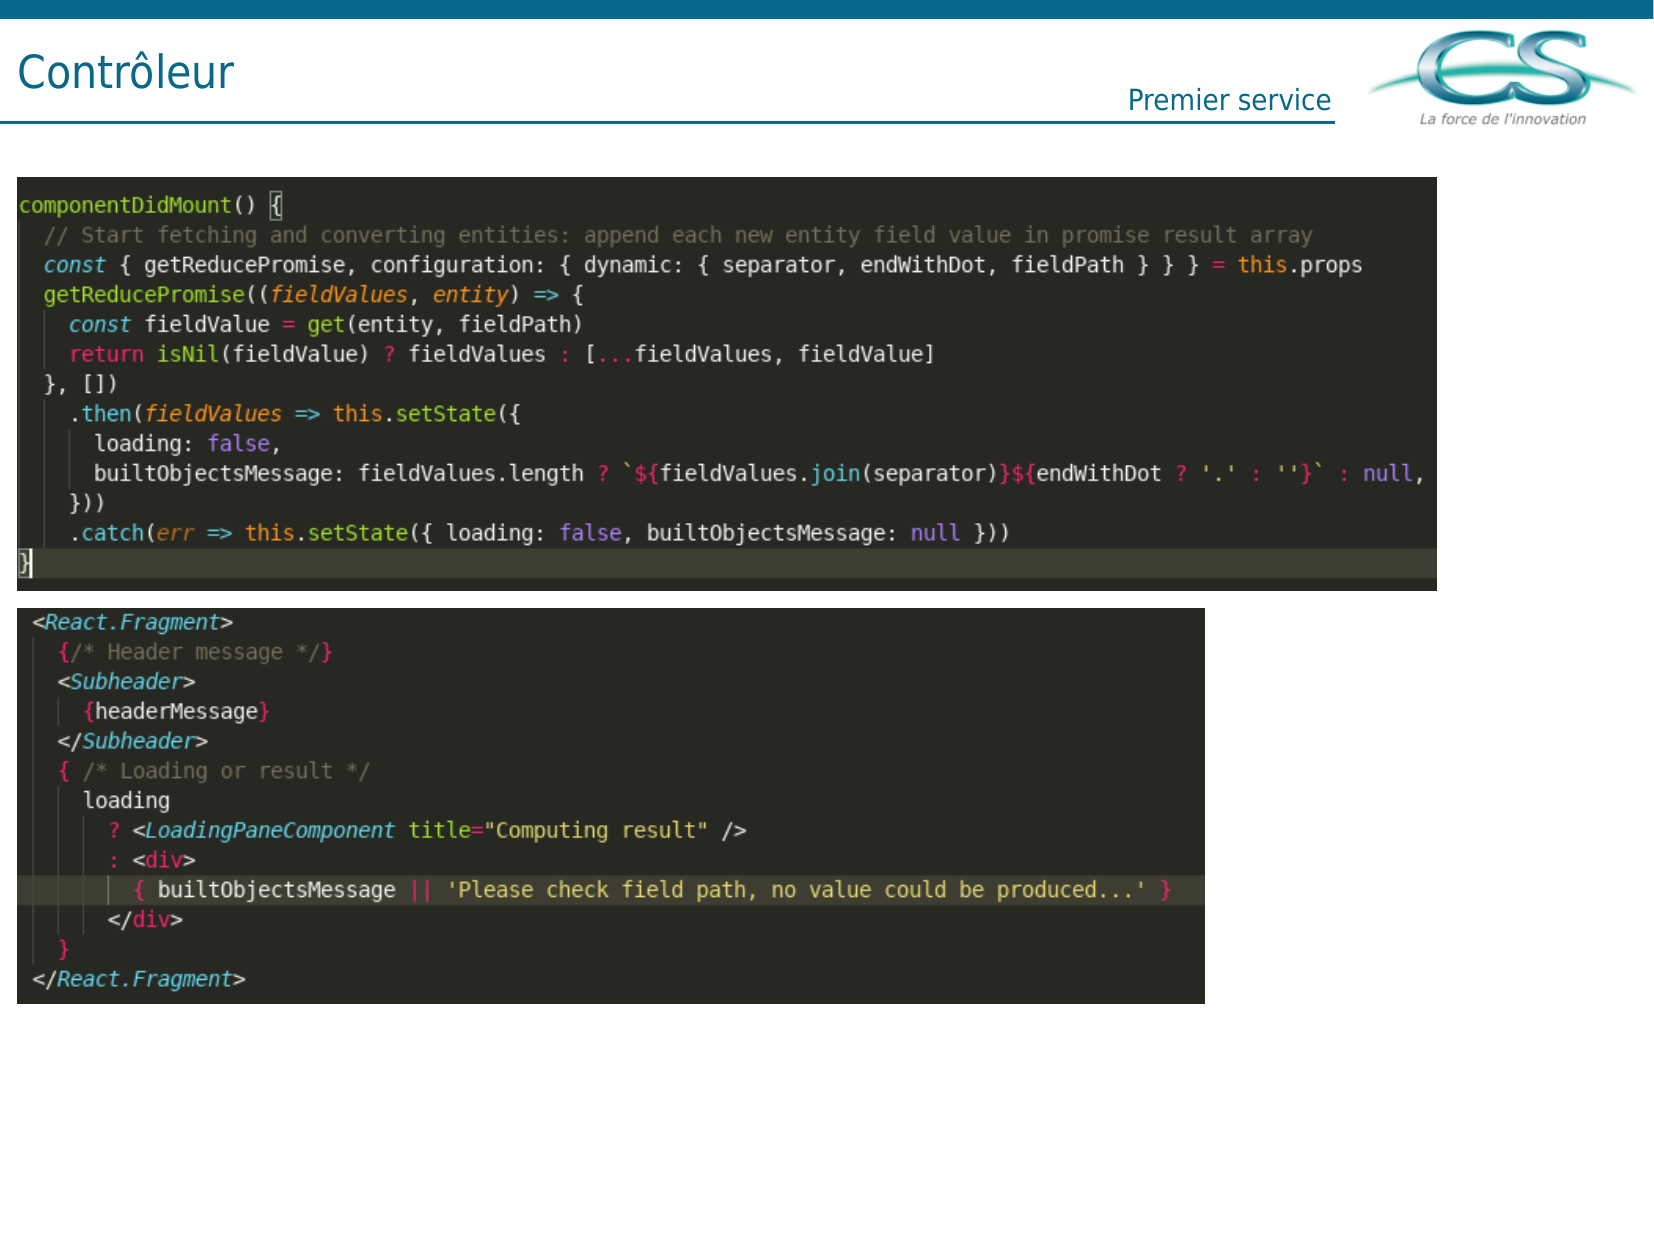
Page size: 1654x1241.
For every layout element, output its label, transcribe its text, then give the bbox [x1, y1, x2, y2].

picture [1368, 28, 1642, 128]
title Contrôleur [17, 46, 1368, 106]
picture [17, 177, 1437, 591]
picture [17, 608, 1205, 1004]
text_box Premier service [1116, 71, 1359, 164]
